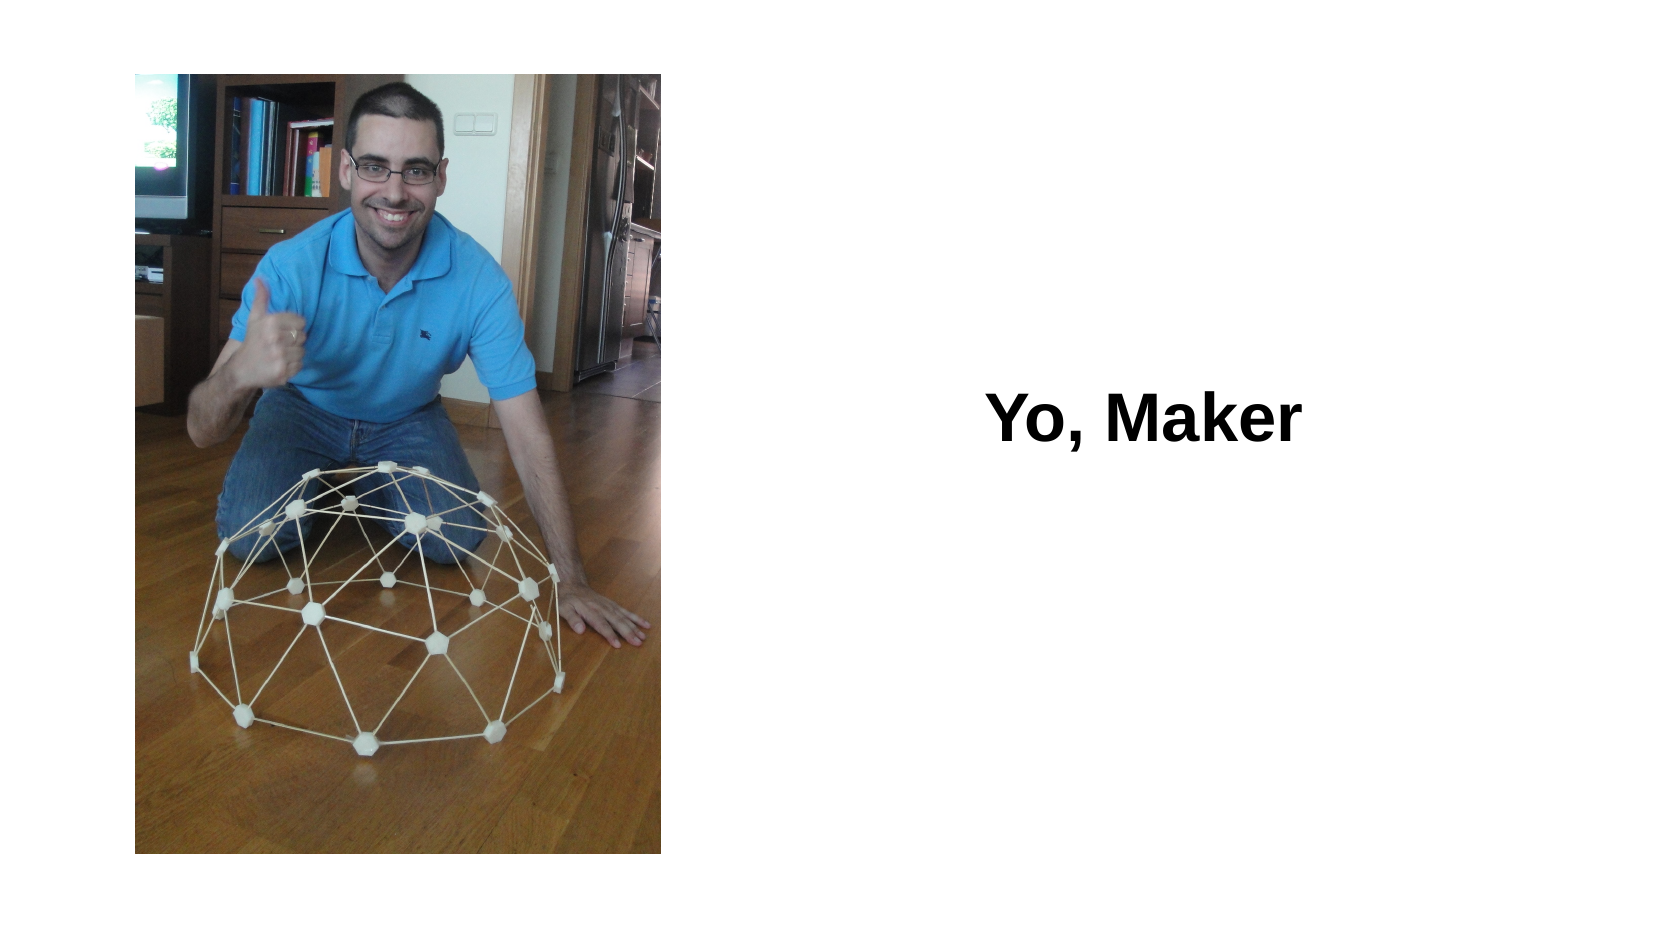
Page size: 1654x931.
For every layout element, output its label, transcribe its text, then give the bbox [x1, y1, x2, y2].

title Yo, Maker [907, 339, 1381, 496]
picture [135, 74, 661, 854]
